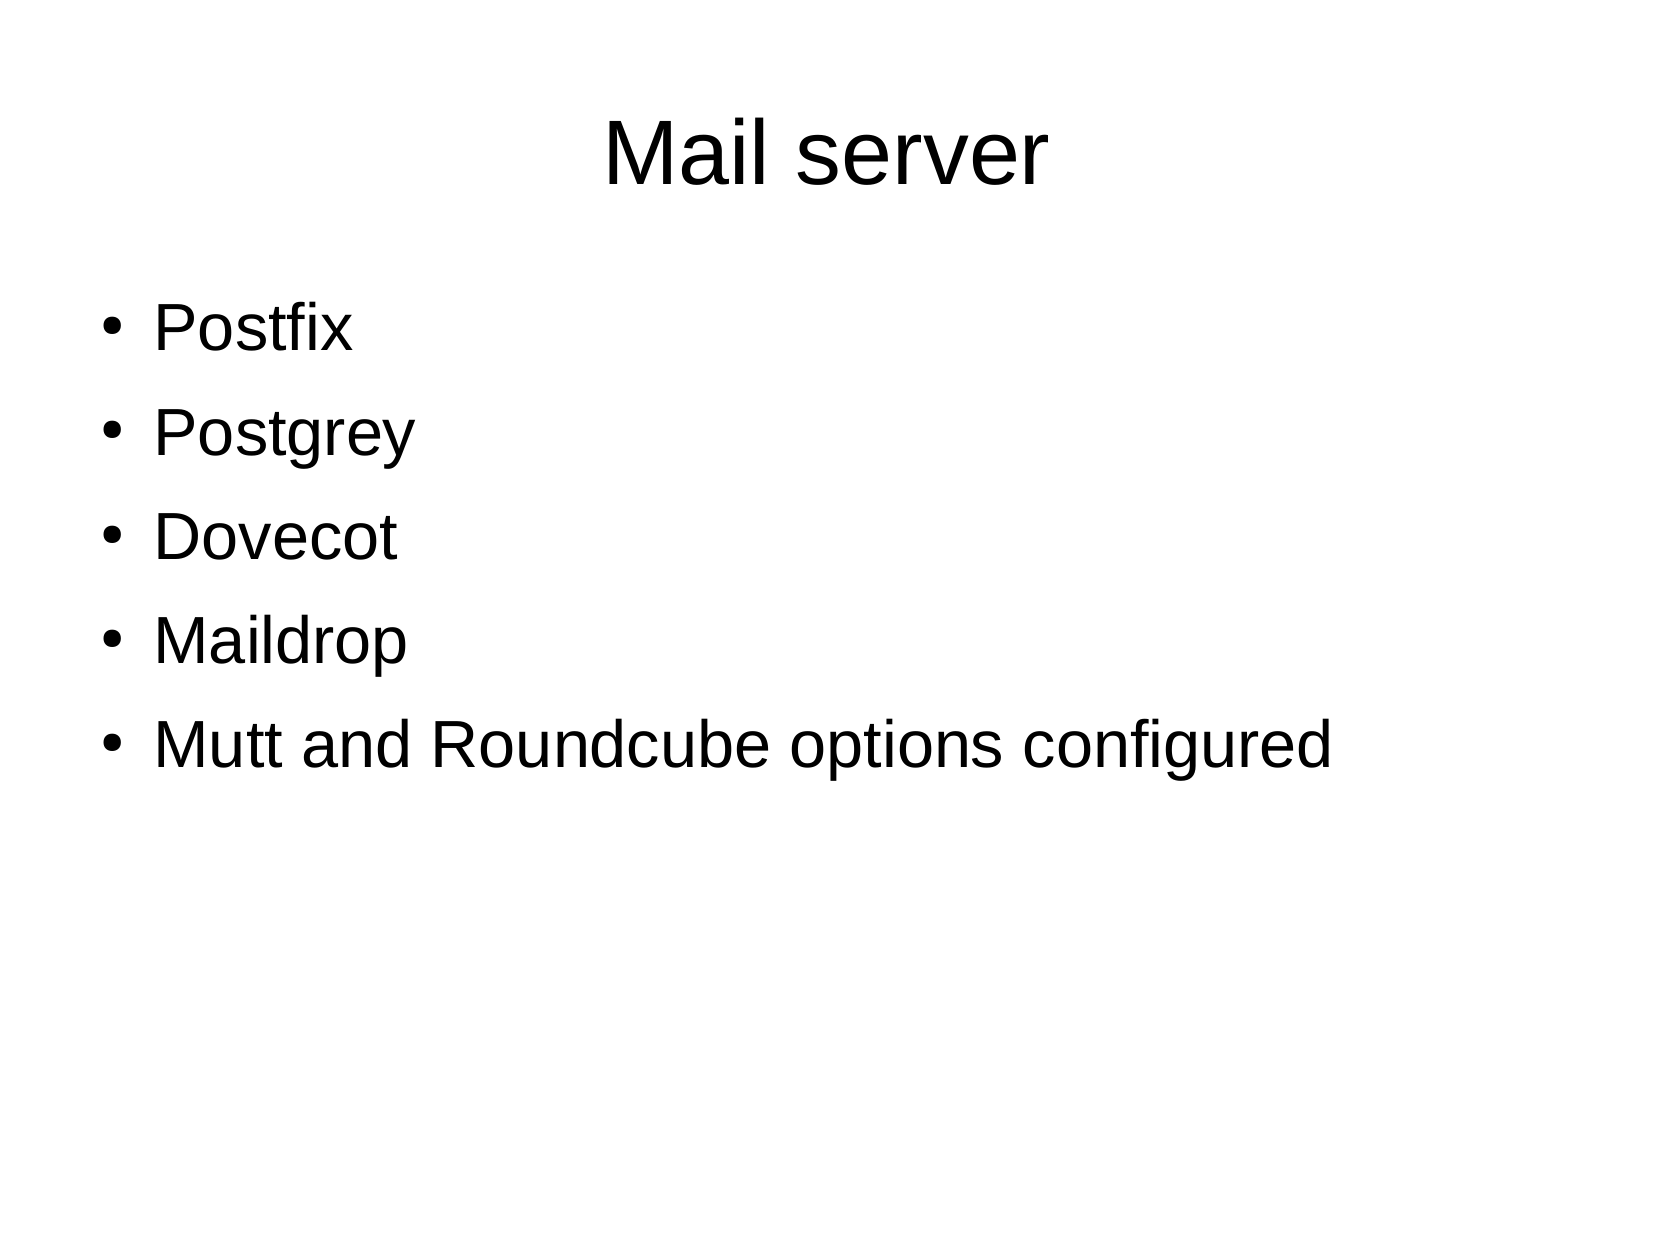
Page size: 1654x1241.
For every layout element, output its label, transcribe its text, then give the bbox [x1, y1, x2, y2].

title Mail server [82, 49, 1571, 257]
list Postfix Postgrey Dovecot Maildrop Mutt and Roundcube options configured [82, 290, 1538, 1010]
